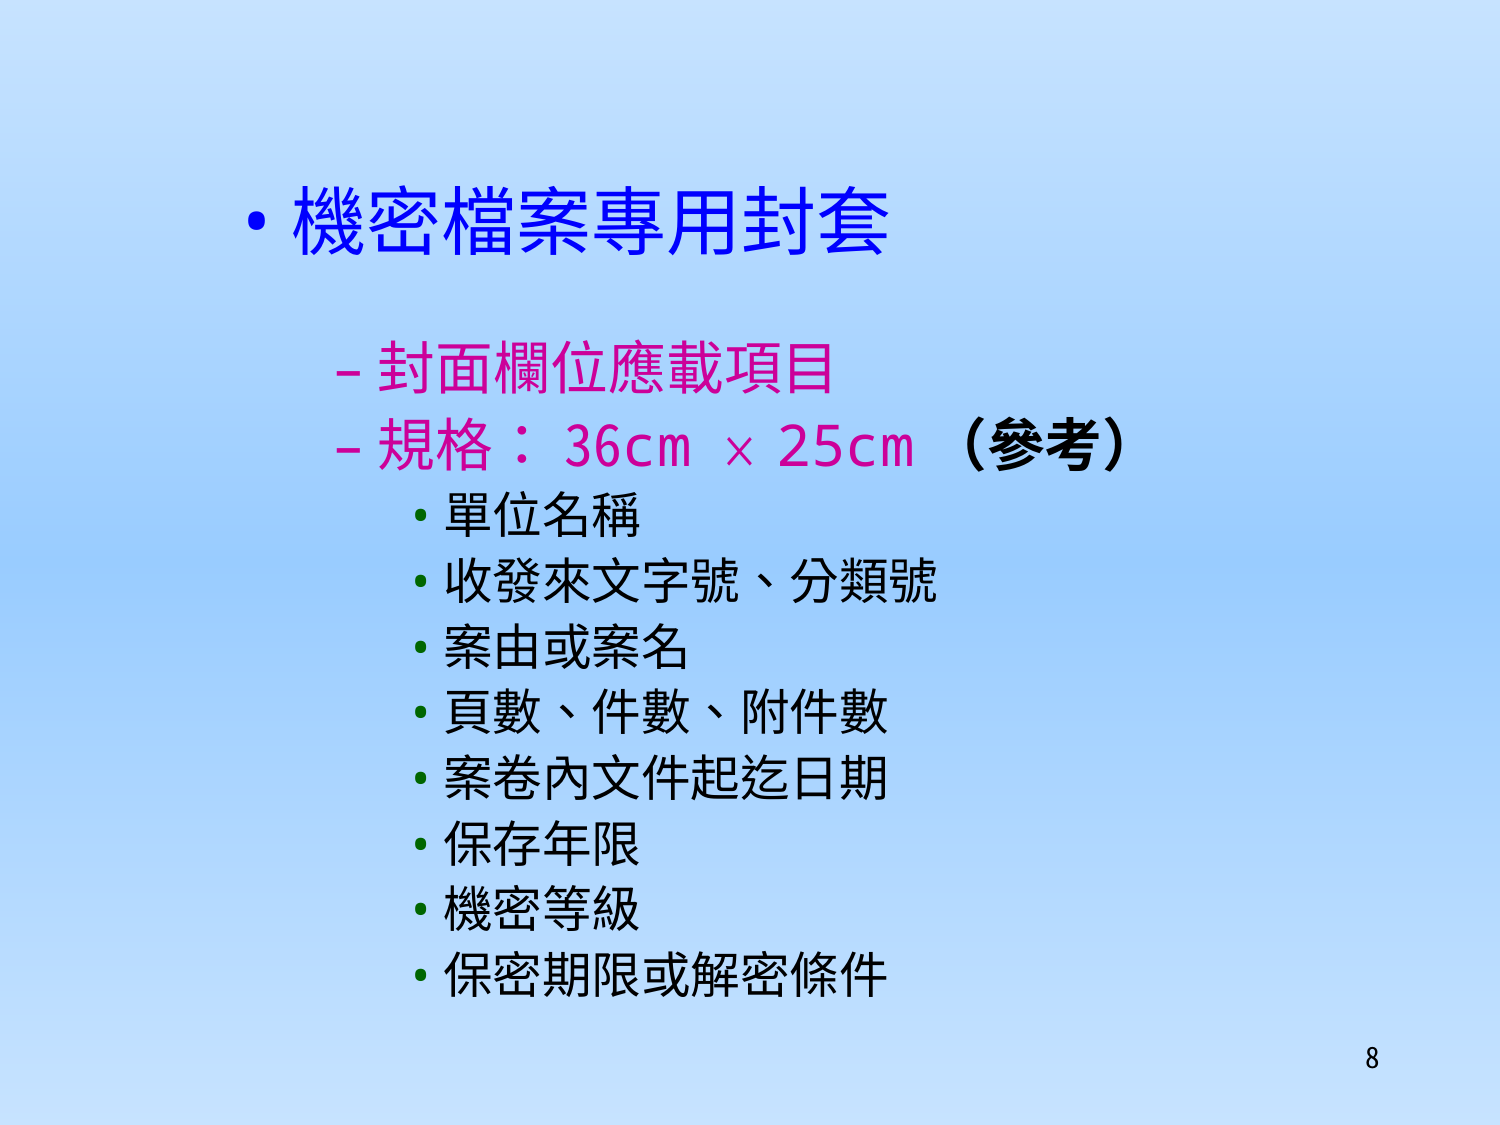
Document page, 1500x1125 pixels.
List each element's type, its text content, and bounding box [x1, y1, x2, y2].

list 封面欄位應載項目 規格：36cm ╳ 25cm（參考） 單位名稱 收發來文字號、分類號 案由或案名 頁數、件數、附件數 案卷內文件起迄日期 保存年限 機密等級 保密期限或解密條件 [249, 324, 1413, 1026]
text_box <編號> [1074, 1026, 1388, 1101]
title 機密檔案專用封套 [227, 125, 1500, 313]
